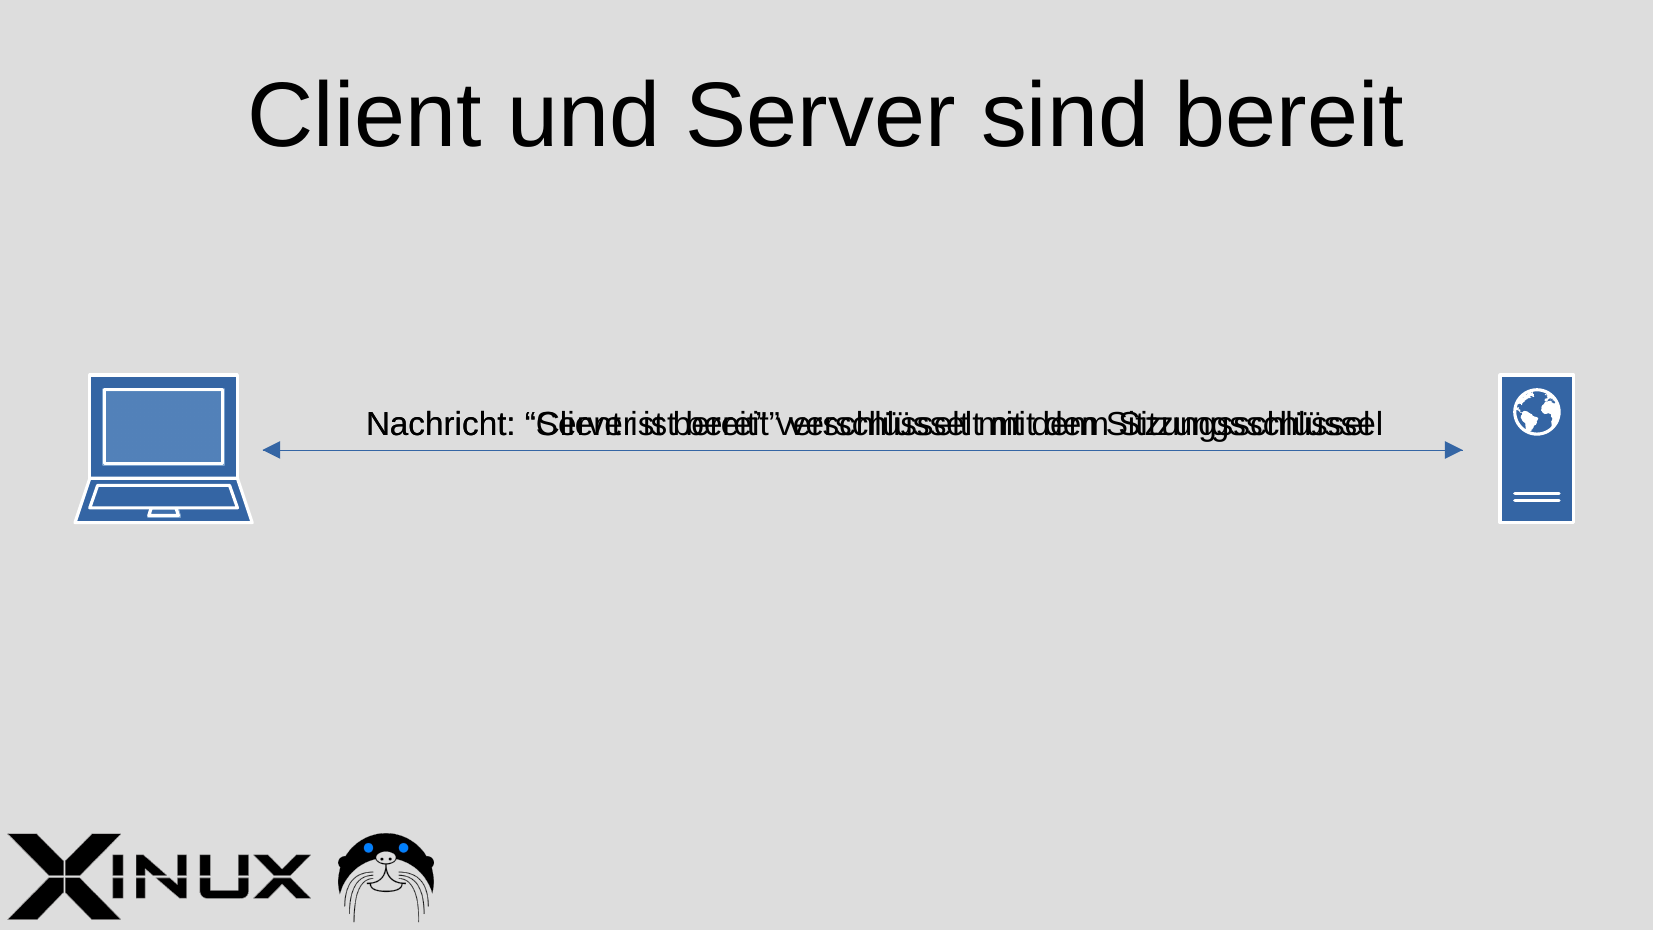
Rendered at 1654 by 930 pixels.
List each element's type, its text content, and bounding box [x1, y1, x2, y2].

text_box [1500, 375, 1574, 523]
title Client und Server sind bereit [82, 37, 1571, 193]
picture [0, 824, 440, 929]
text_box Nachricht: “Server ist bereit” verschlüsselt mit dem Sitzungsschlüssel [351, 398, 1401, 450]
text_box [75, 375, 253, 523]
